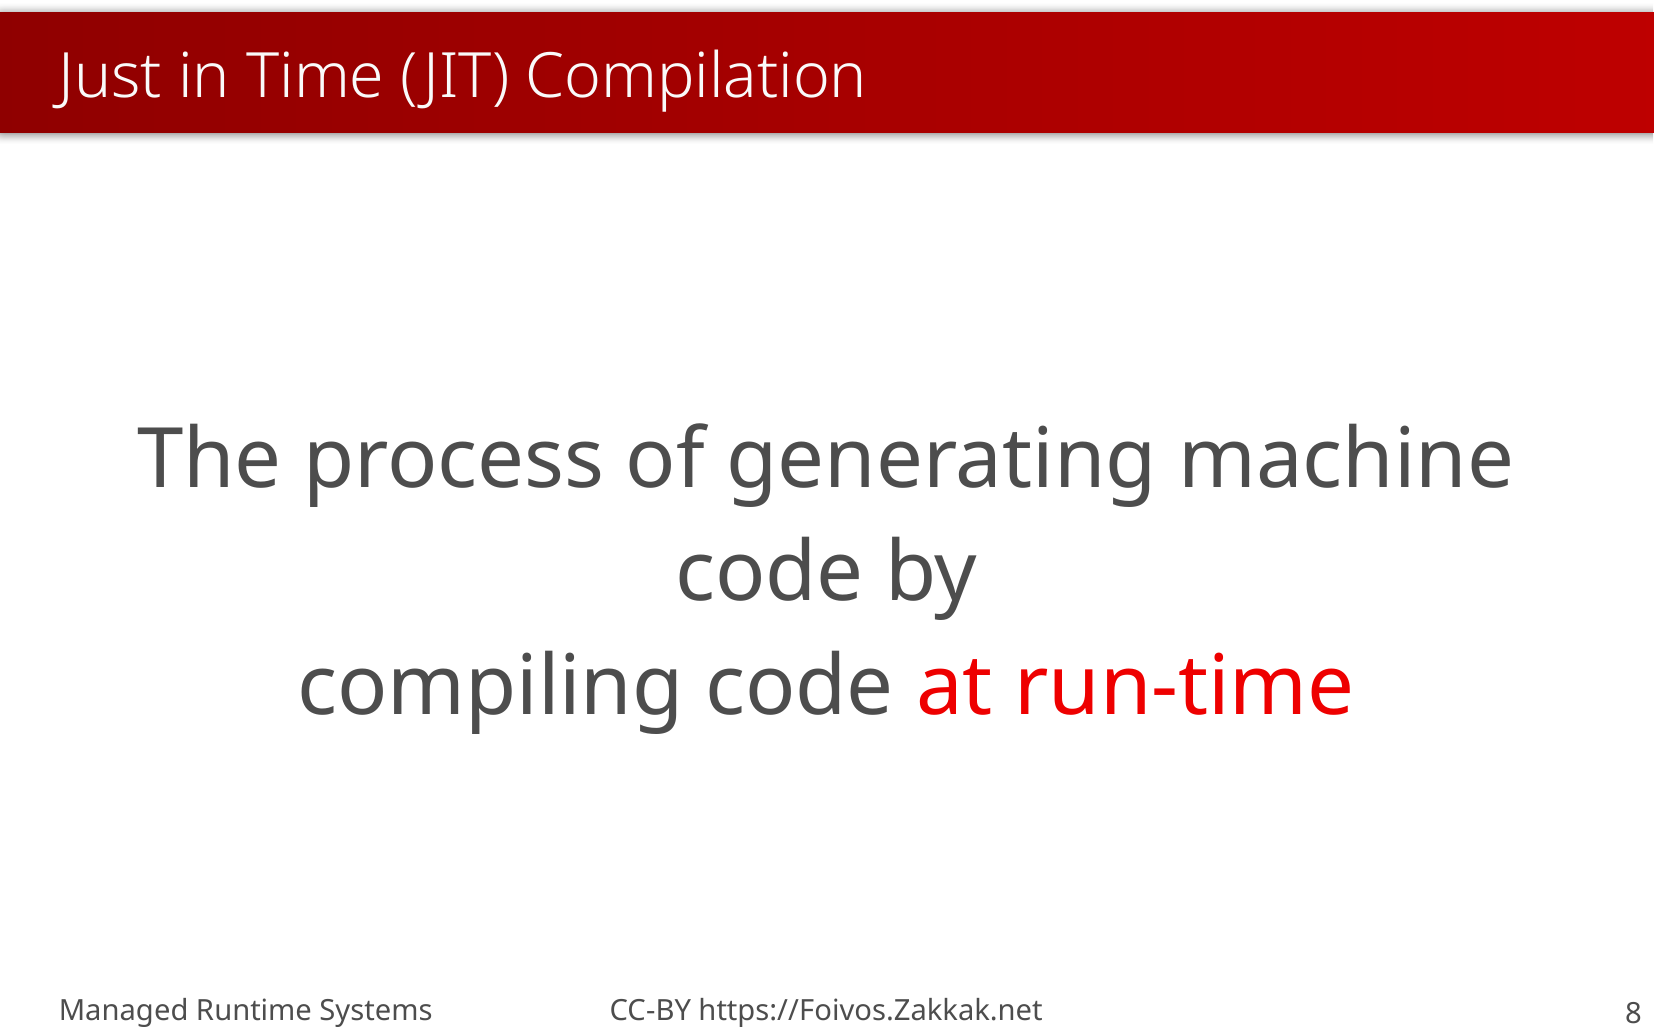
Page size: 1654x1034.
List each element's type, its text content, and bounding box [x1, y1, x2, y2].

title Just in Time (JIT) Compilation [58, 7, 1329, 139]
subtitle The process of generating machine code by compiling code at run-time [58, 445, 1594, 691]
